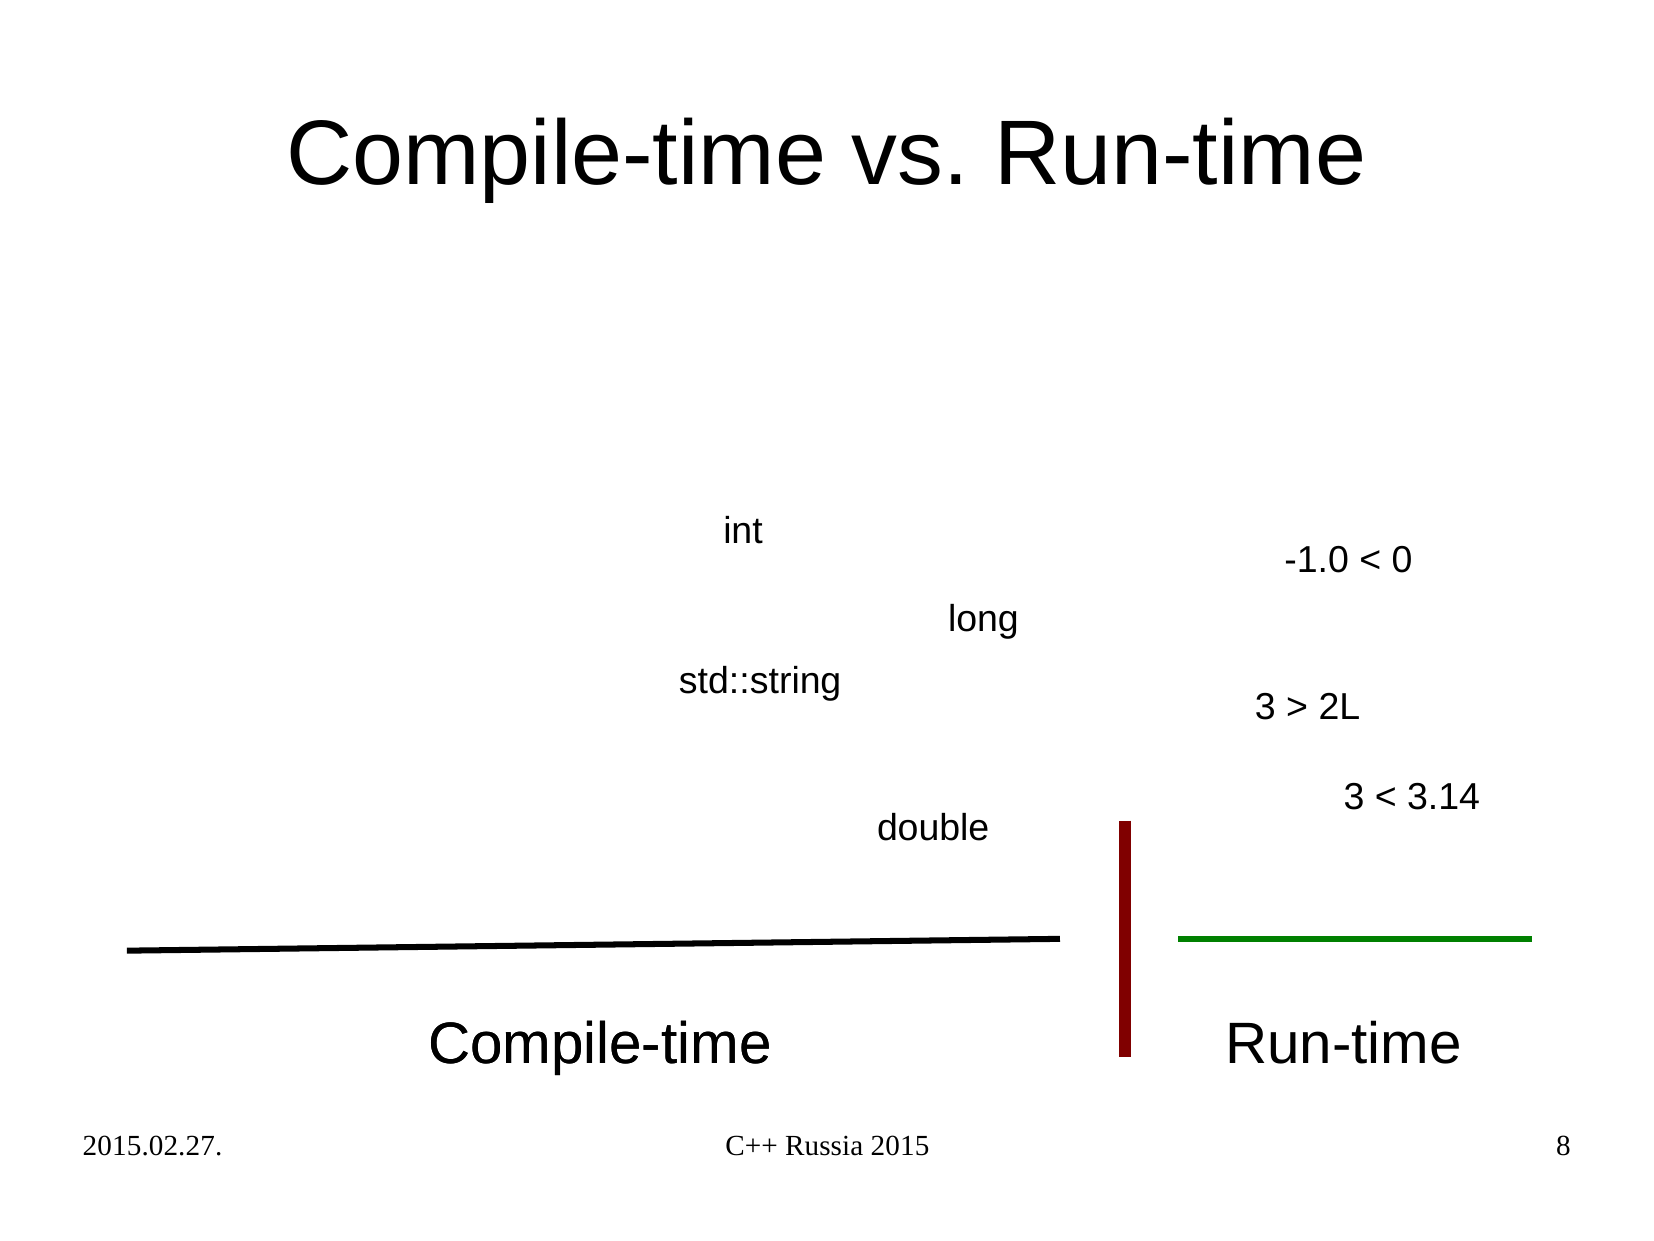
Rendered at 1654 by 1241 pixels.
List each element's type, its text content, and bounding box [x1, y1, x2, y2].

text_box -1.0 < 0 [1269, 531, 1428, 589]
text_box std::string [664, 651, 857, 709]
text_box long [933, 590, 1034, 648]
text_box 3 < 3.14 [1328, 767, 1495, 825]
text_box Compile-time [413, 1003, 787, 1084]
text_box 3 > 2L [1240, 678, 1376, 736]
text_box int [708, 501, 778, 559]
text_box Run-time [1210, 1003, 1478, 1084]
text_box double [862, 799, 1004, 857]
title Compile-time vs. Run-time [82, 49, 1571, 257]
